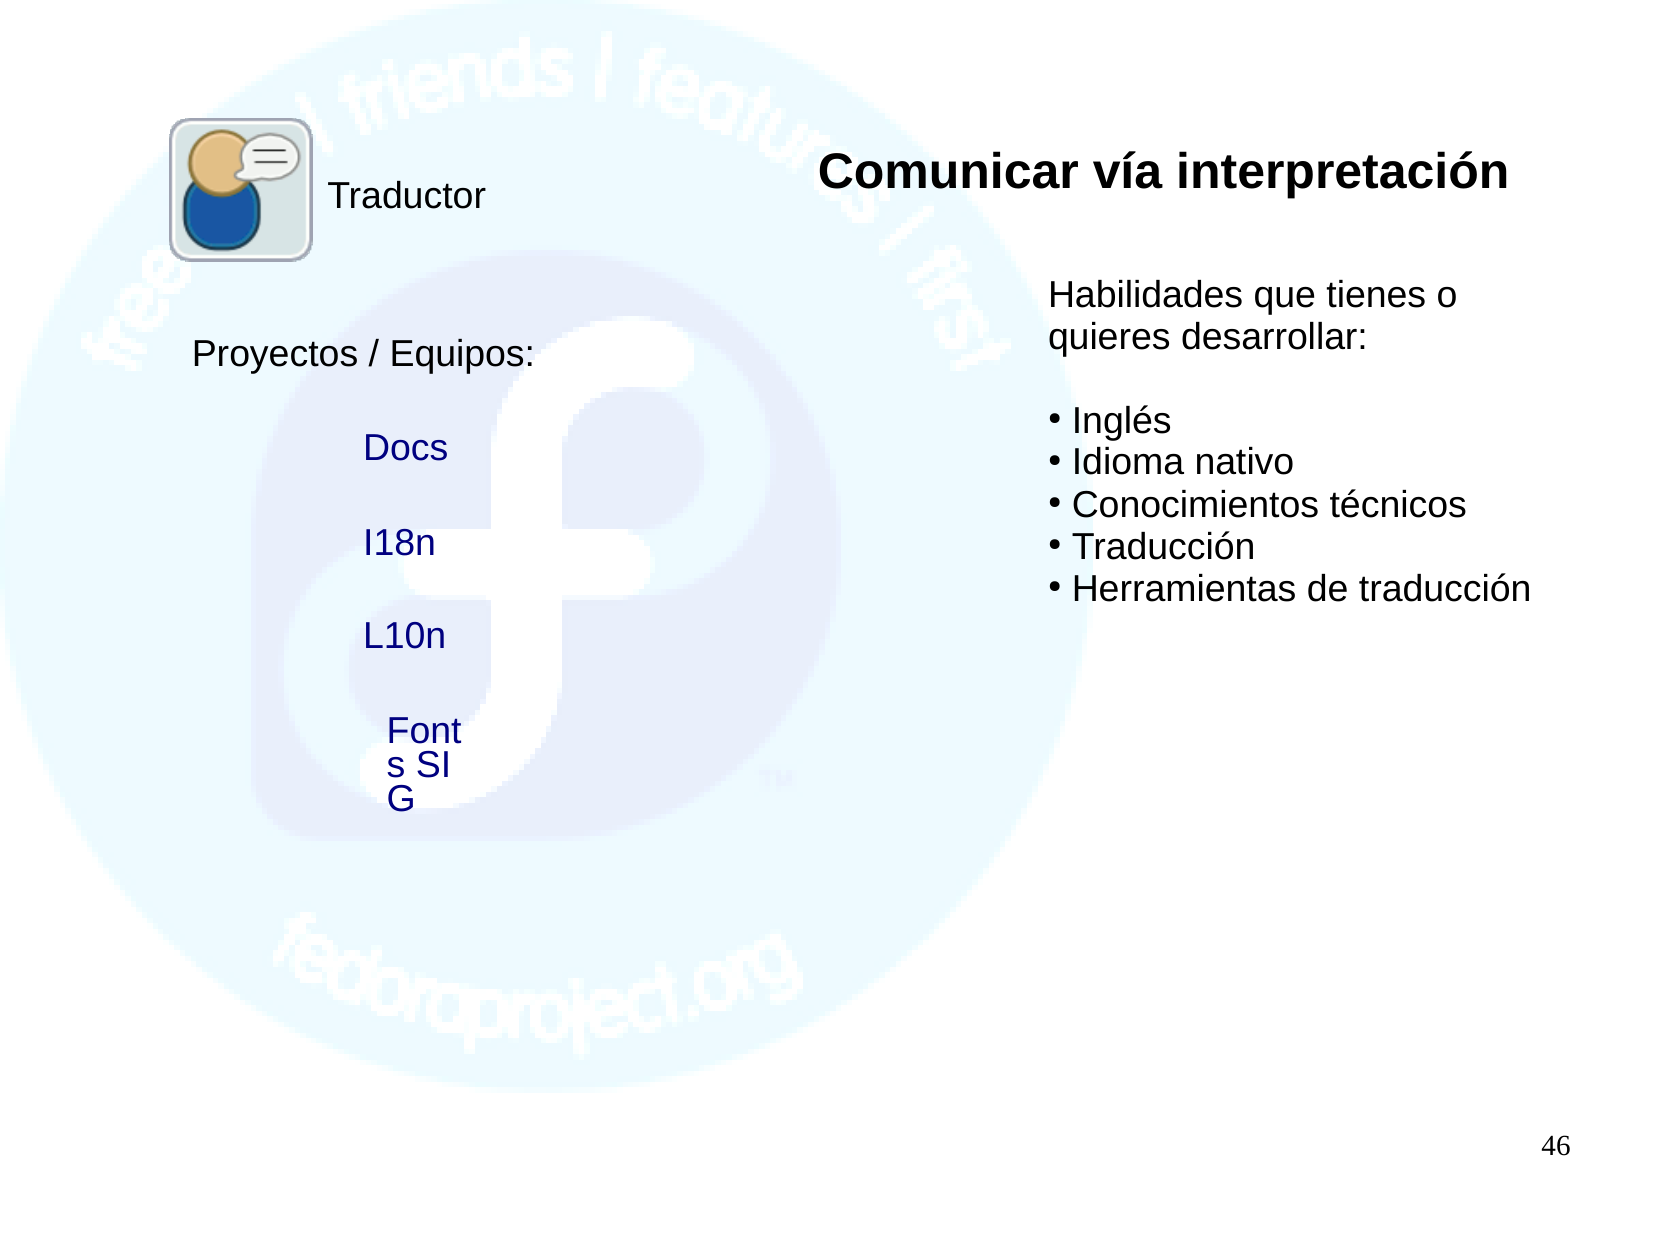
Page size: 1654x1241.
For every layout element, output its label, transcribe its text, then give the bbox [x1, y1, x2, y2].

text_box Proyectos / Equipos: [177, 324, 650, 382]
text_box Fonts SIG [371, 701, 496, 759]
text_box Docs [348, 419, 703, 477]
text_box Comunicar vía interpretación [803, 135, 1536, 207]
text_box Habilidades que tienes o quieres desarrollar: Inglés Idioma nativo Conocimientos técnicos Traducción Herramientas de traducción [1033, 265, 1565, 1123]
text_box L10n [348, 607, 733, 664]
text_box Traductor [312, 166, 502, 224]
picture [0, 0, 1093, 1230]
text_box I18n [348, 514, 650, 571]
